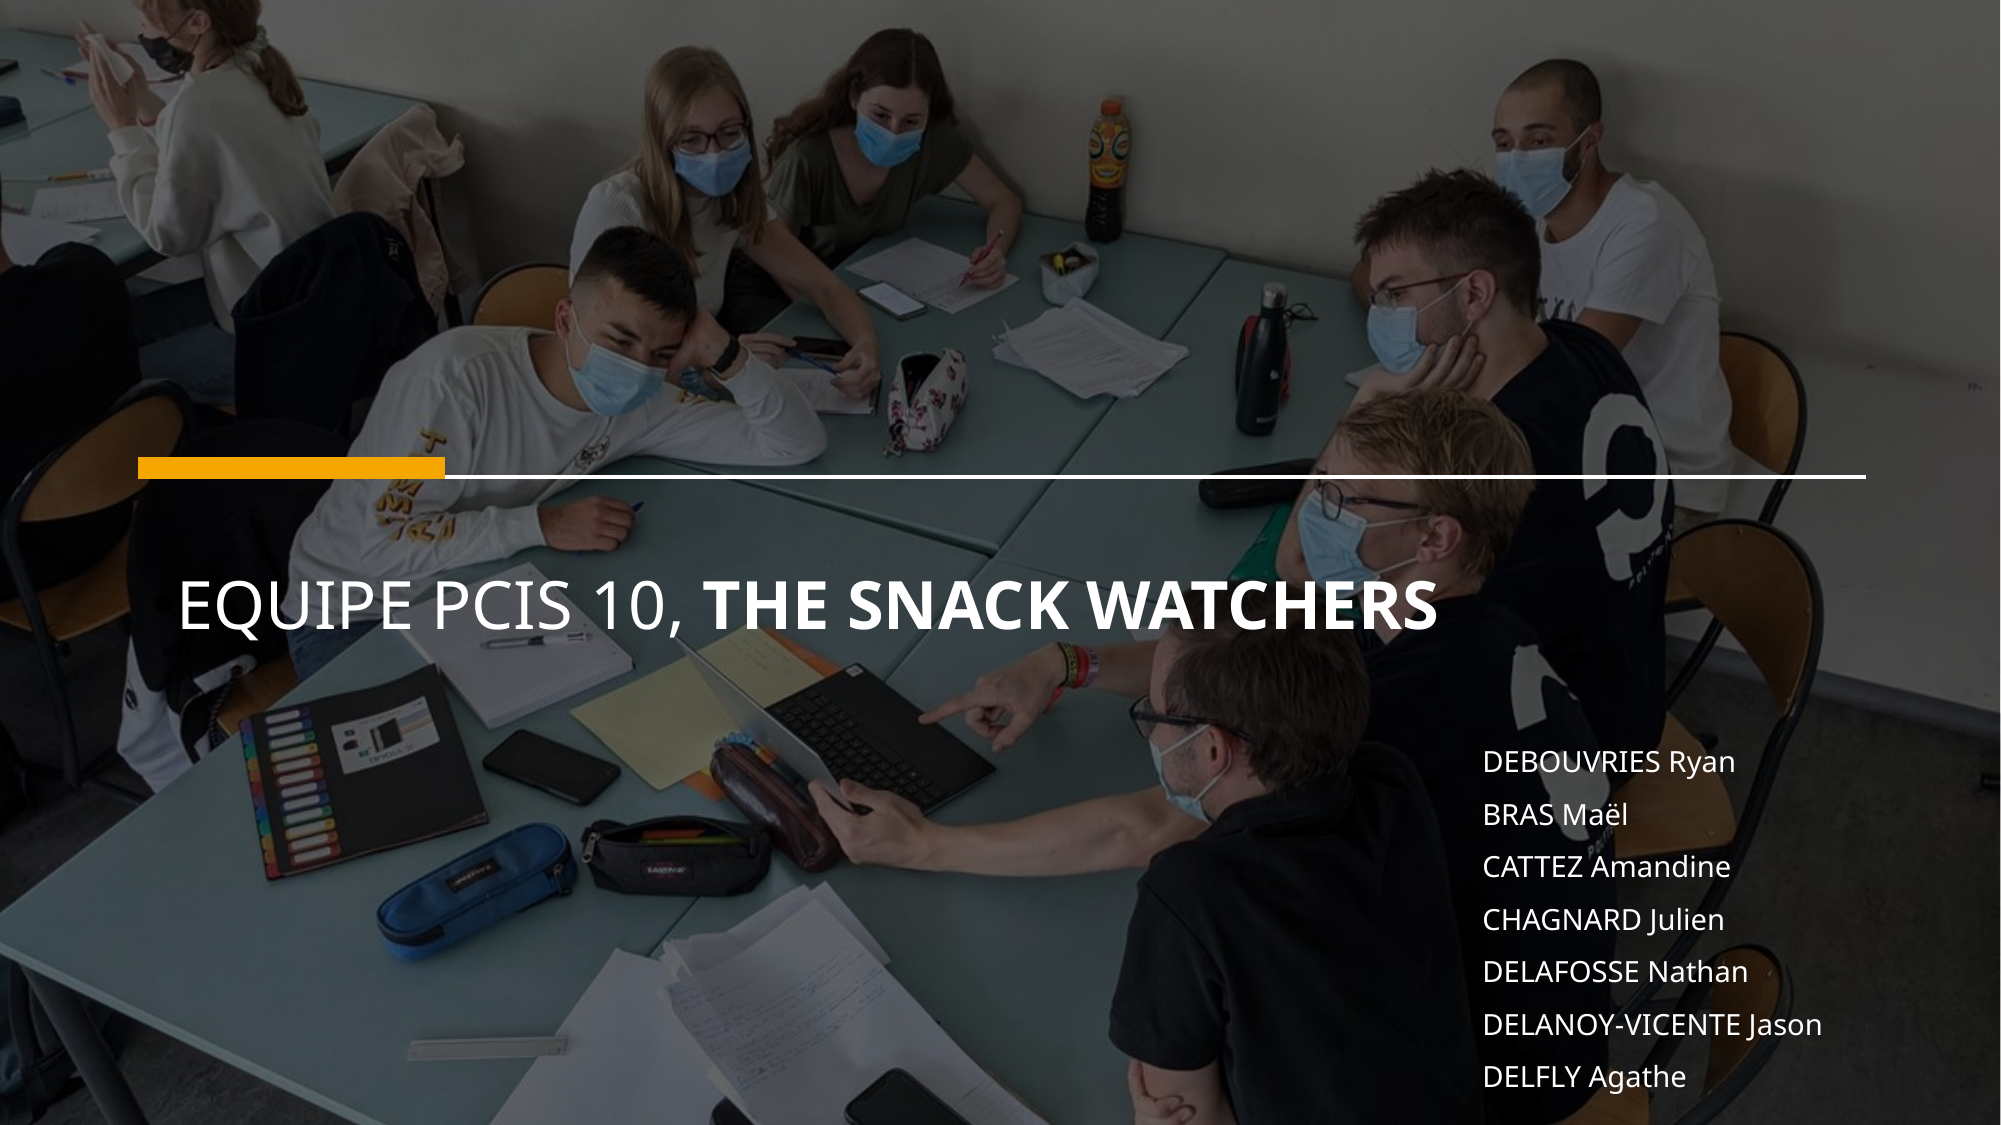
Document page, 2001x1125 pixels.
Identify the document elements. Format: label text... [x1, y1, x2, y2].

text_box EQUIPE PCIS 10, THE SNACK WATCHERS [138, 547, 1863, 1025]
picture [0, 0, 2000, 1125]
text_box DEBOUVRIES Ryan BRAS Maël CATTEZ Amandine CHAGNARD Julien DELAFOSSE Nathan DELANOY-VICENTE Jason DELFLY Agathe [1467, 718, 1931, 1125]
text_box [138, 457, 1866, 479]
